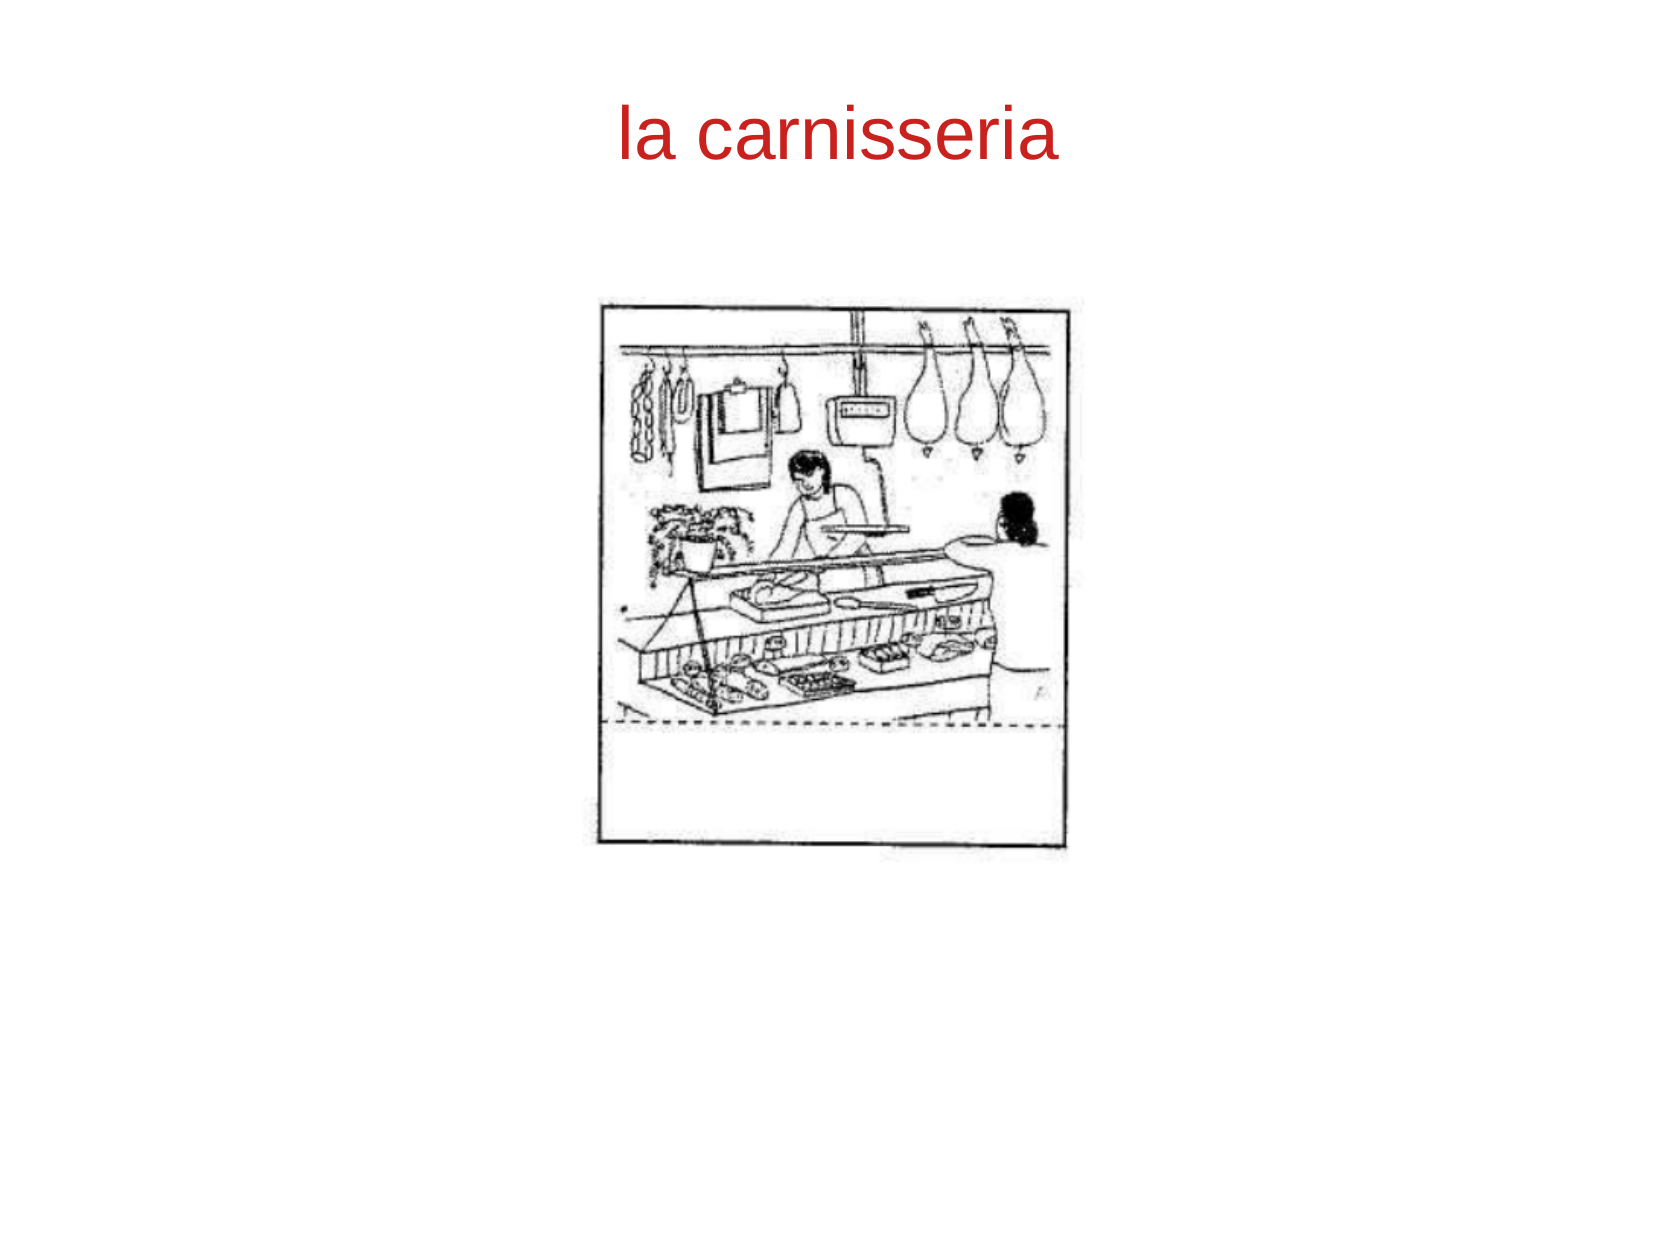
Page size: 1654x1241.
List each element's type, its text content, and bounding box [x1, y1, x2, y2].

picture [581, 291, 1094, 873]
text_box la carnisseria [389, 58, 1288, 201]
